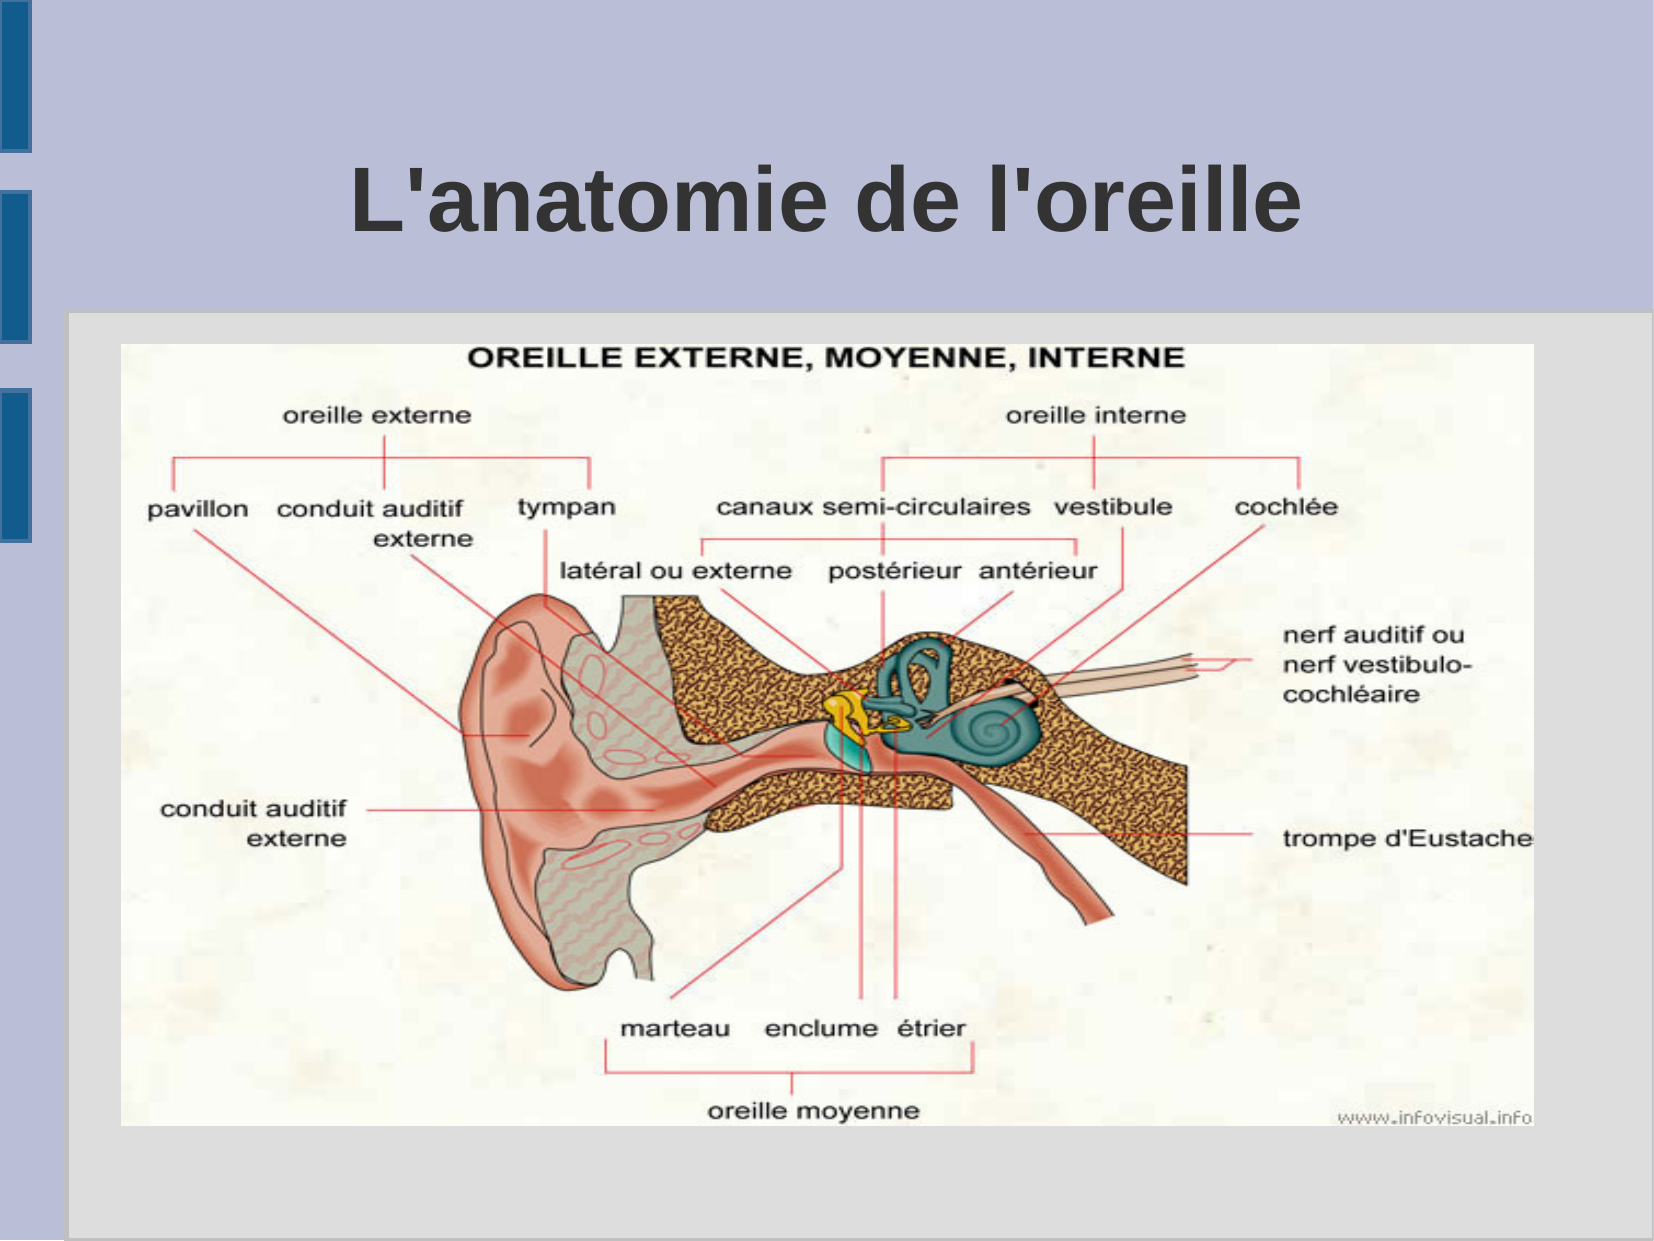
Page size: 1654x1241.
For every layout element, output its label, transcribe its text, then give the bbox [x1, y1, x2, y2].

title L'anatomie de l'oreille [121, 91, 1534, 299]
picture [121, 344, 1534, 1127]
